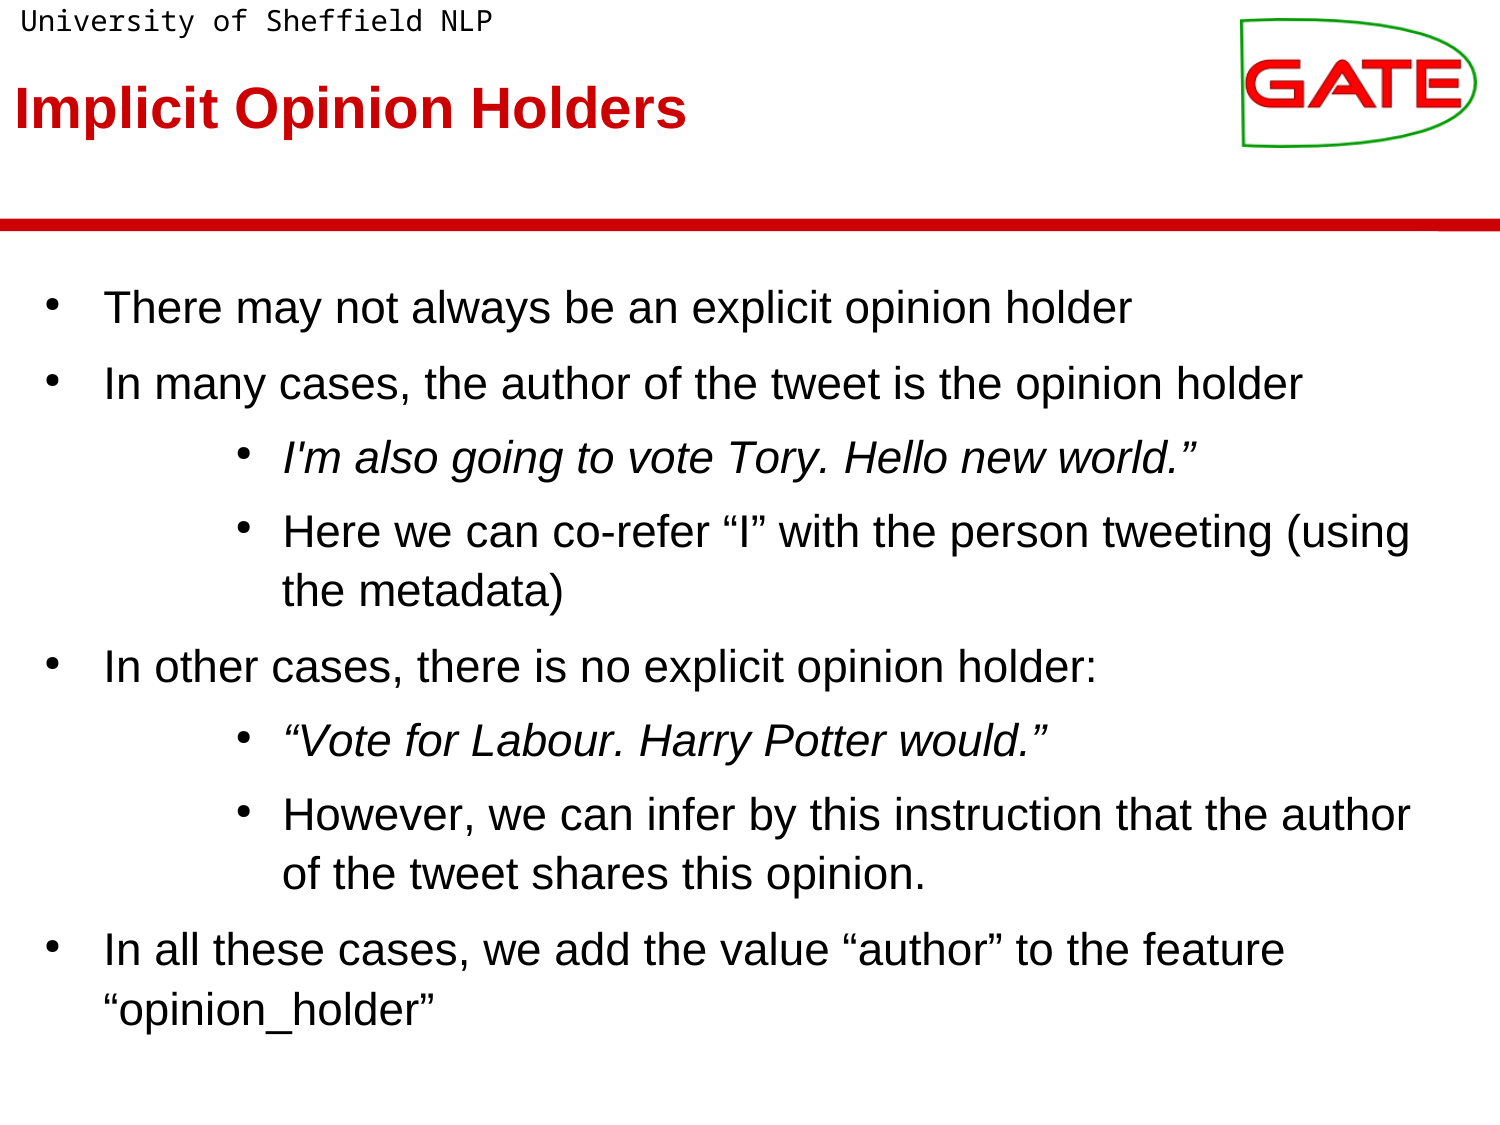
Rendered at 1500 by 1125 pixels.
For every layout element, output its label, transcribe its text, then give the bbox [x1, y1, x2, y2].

list There may not always be an explicit opinion holder In many cases, the author of the tweet is the opinion holder I'm also going to vote Tory. Hello new world.” Here we can co-refer “I” with the person tweeting (using the metadata) In other cases, there is no explicit opinion holder: “Vote for Labour. Harry Potter would.” However, we can infer by this instruction that the author of the tweet shares this opinion. In all these cases, we add the value “author” to the feature “opinion_holder” [29, 265, 1477, 1043]
picture [1240, 18, 1477, 148]
title Implicit Opinion Holders [0, 11, 1239, 205]
